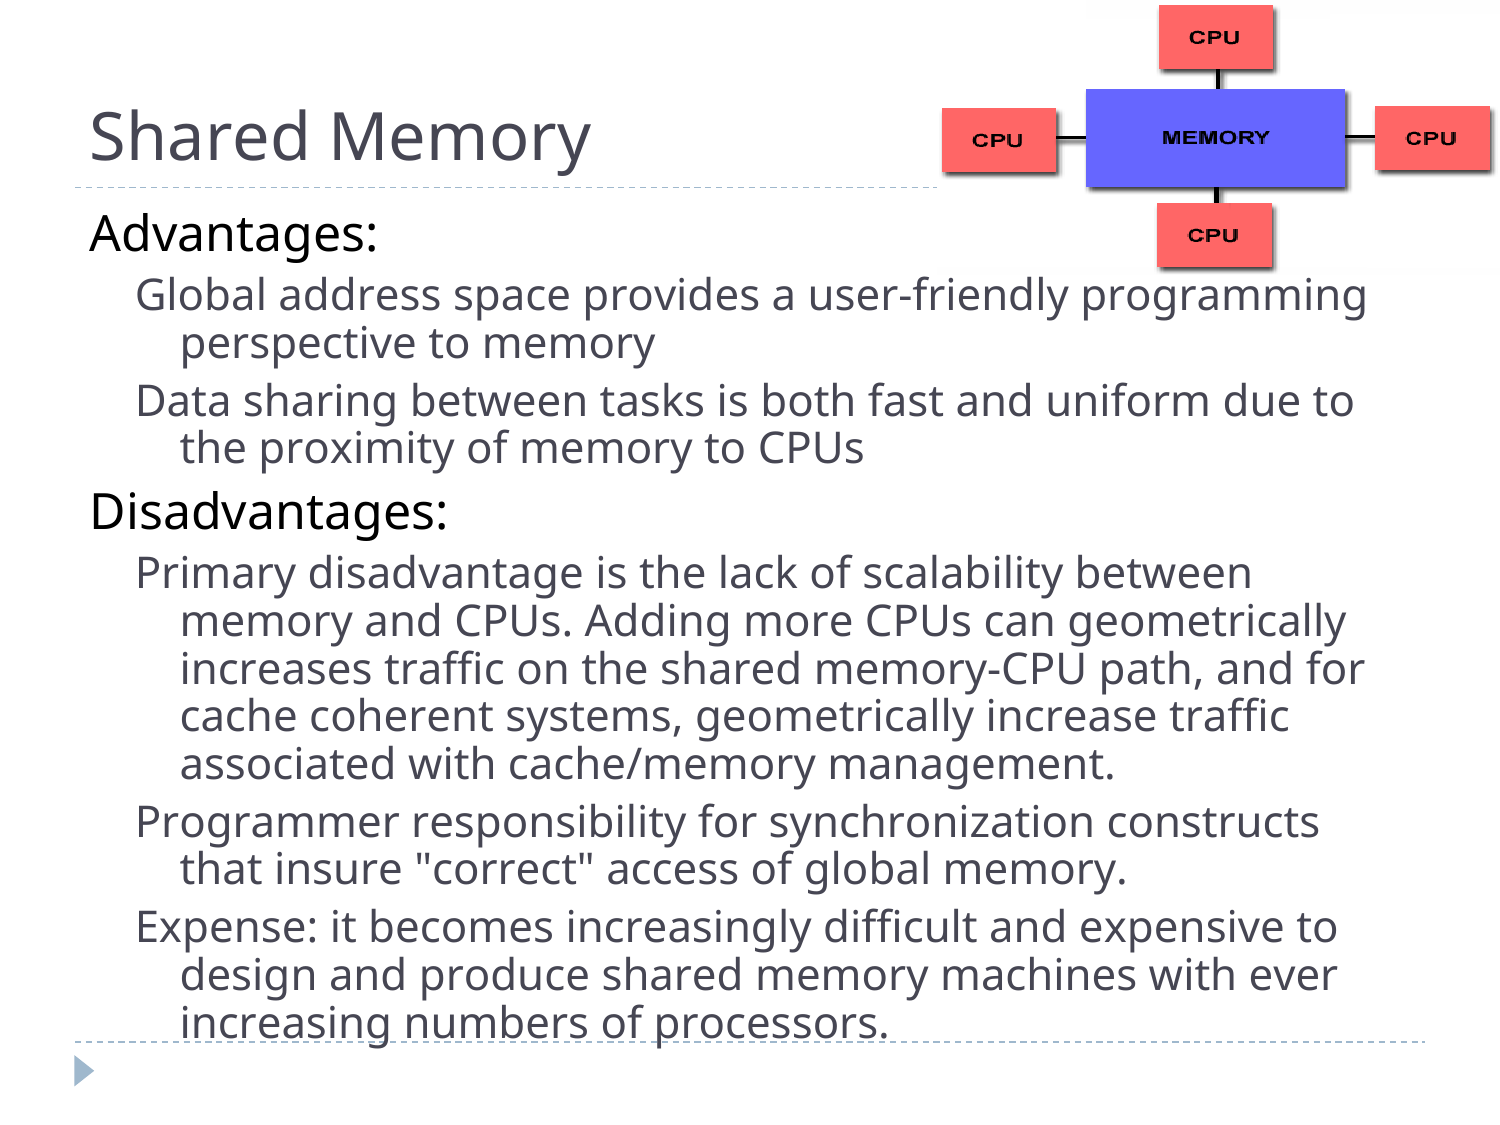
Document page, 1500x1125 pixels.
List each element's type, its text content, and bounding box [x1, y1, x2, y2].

title Shared Memory [75, 24, 1426, 188]
list Advantages: Global address space provides a user-friendly programming perspective to memory Data sharing between tasks is both fast and uniform due to the proximity of memory to CPUs Disadvantages: Primary disadvantage is the lack of scalability between memory and CPUs. Adding more CPUs can geometrically increases traffic on the shared memory-CPU path, and for cache coherent systems, geometrically increase traffic associated with cache/memory management. Programmer responsibility for synchronization constructs that insure "correct" access of global memory. Expense: it becomes increasingly difficult and expensive to design and produce shared memory machines with ever increasing numbers of processors. [74, 200, 1418, 1019]
picture [937, 0, 1500, 275]
